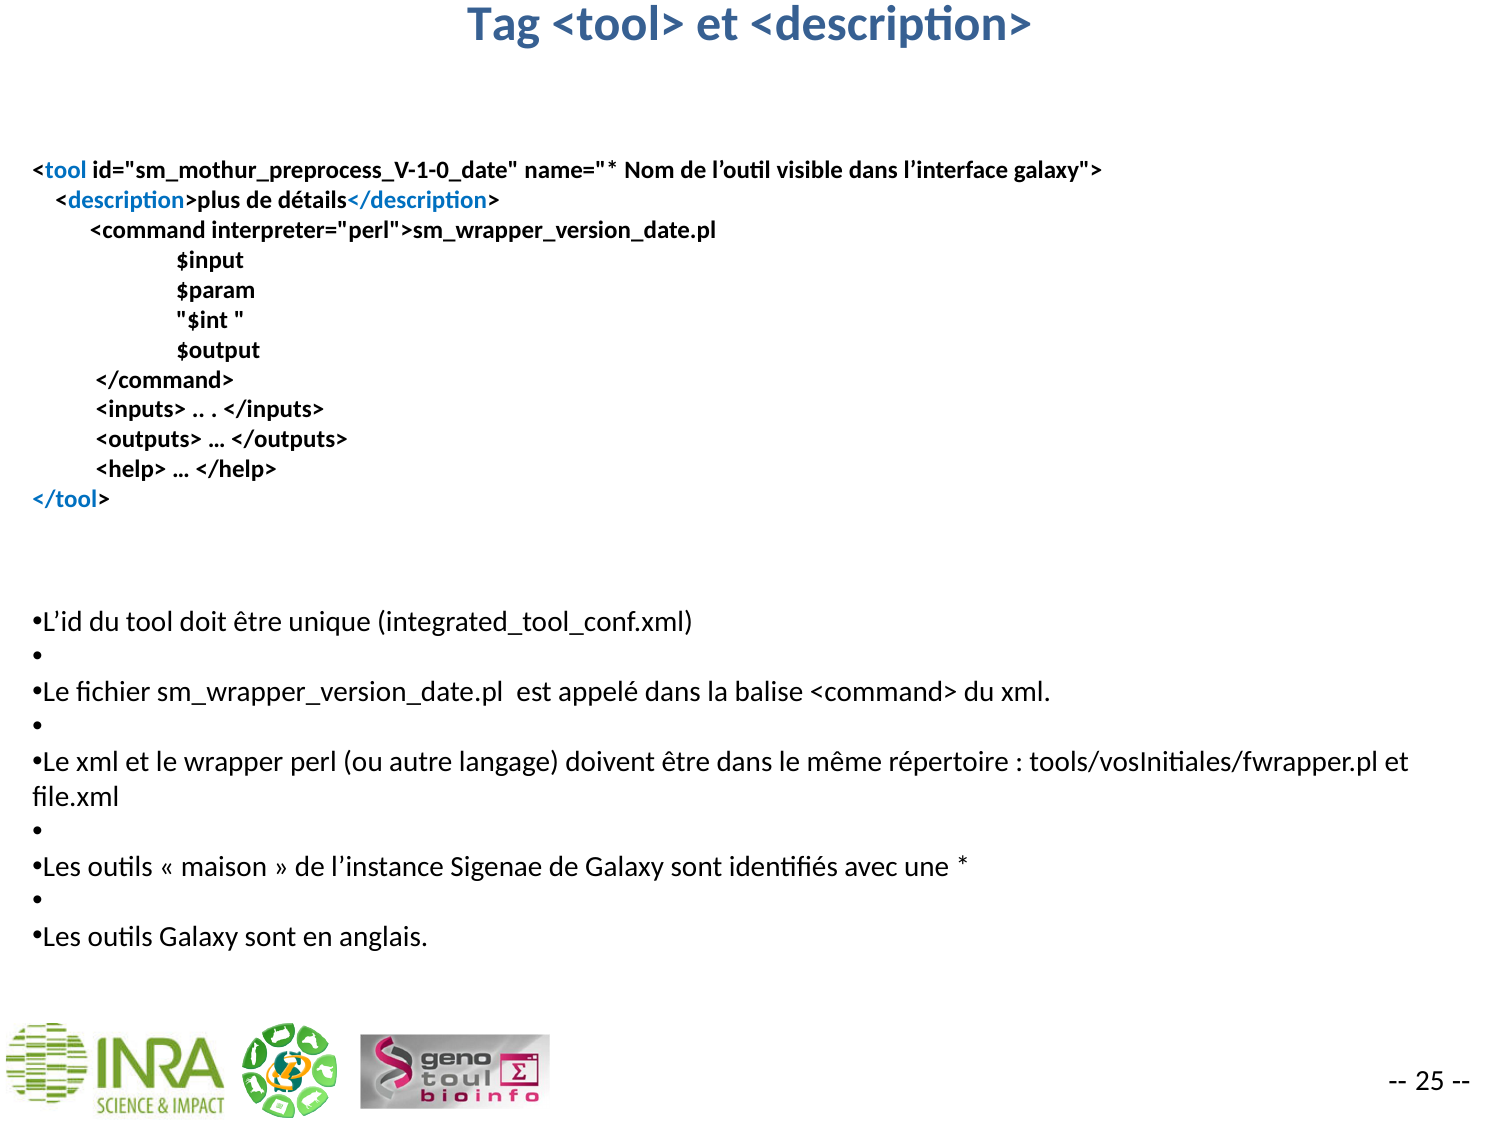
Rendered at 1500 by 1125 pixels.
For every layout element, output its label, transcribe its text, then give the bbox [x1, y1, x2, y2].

text_box <tool id="sm_mothur_preprocess_V-1-0_date" name="* Nom de l’outil visible dans l’interface galaxy"> <description>plus de détails</description> <command interpreter="perl">sm_wrapper_version_date.pl $input $param "$int " $output </command> <inputs> .. . </inputs> <outputs> … </outputs> <help> … </help> </tool> L’id du tool doit être unique (integrated_tool_conf.xml) Le fichier sm_wrapper_version_date.pl est appelé dans la balise <command> du xml. Le xml et le wrapper perl (ou autre langage) doivent être dans le même répertoire : tools/vosInitiales/fwrapper.pl et file.xml Les outils « maison » de l’instance Sigenae de Galaxy sont identifiés avec une * Les outils Galaxy sont en anglais. [18, 146, 1435, 1080]
text_box Tag <tool> et <description> [0, 0, 1500, 73]
